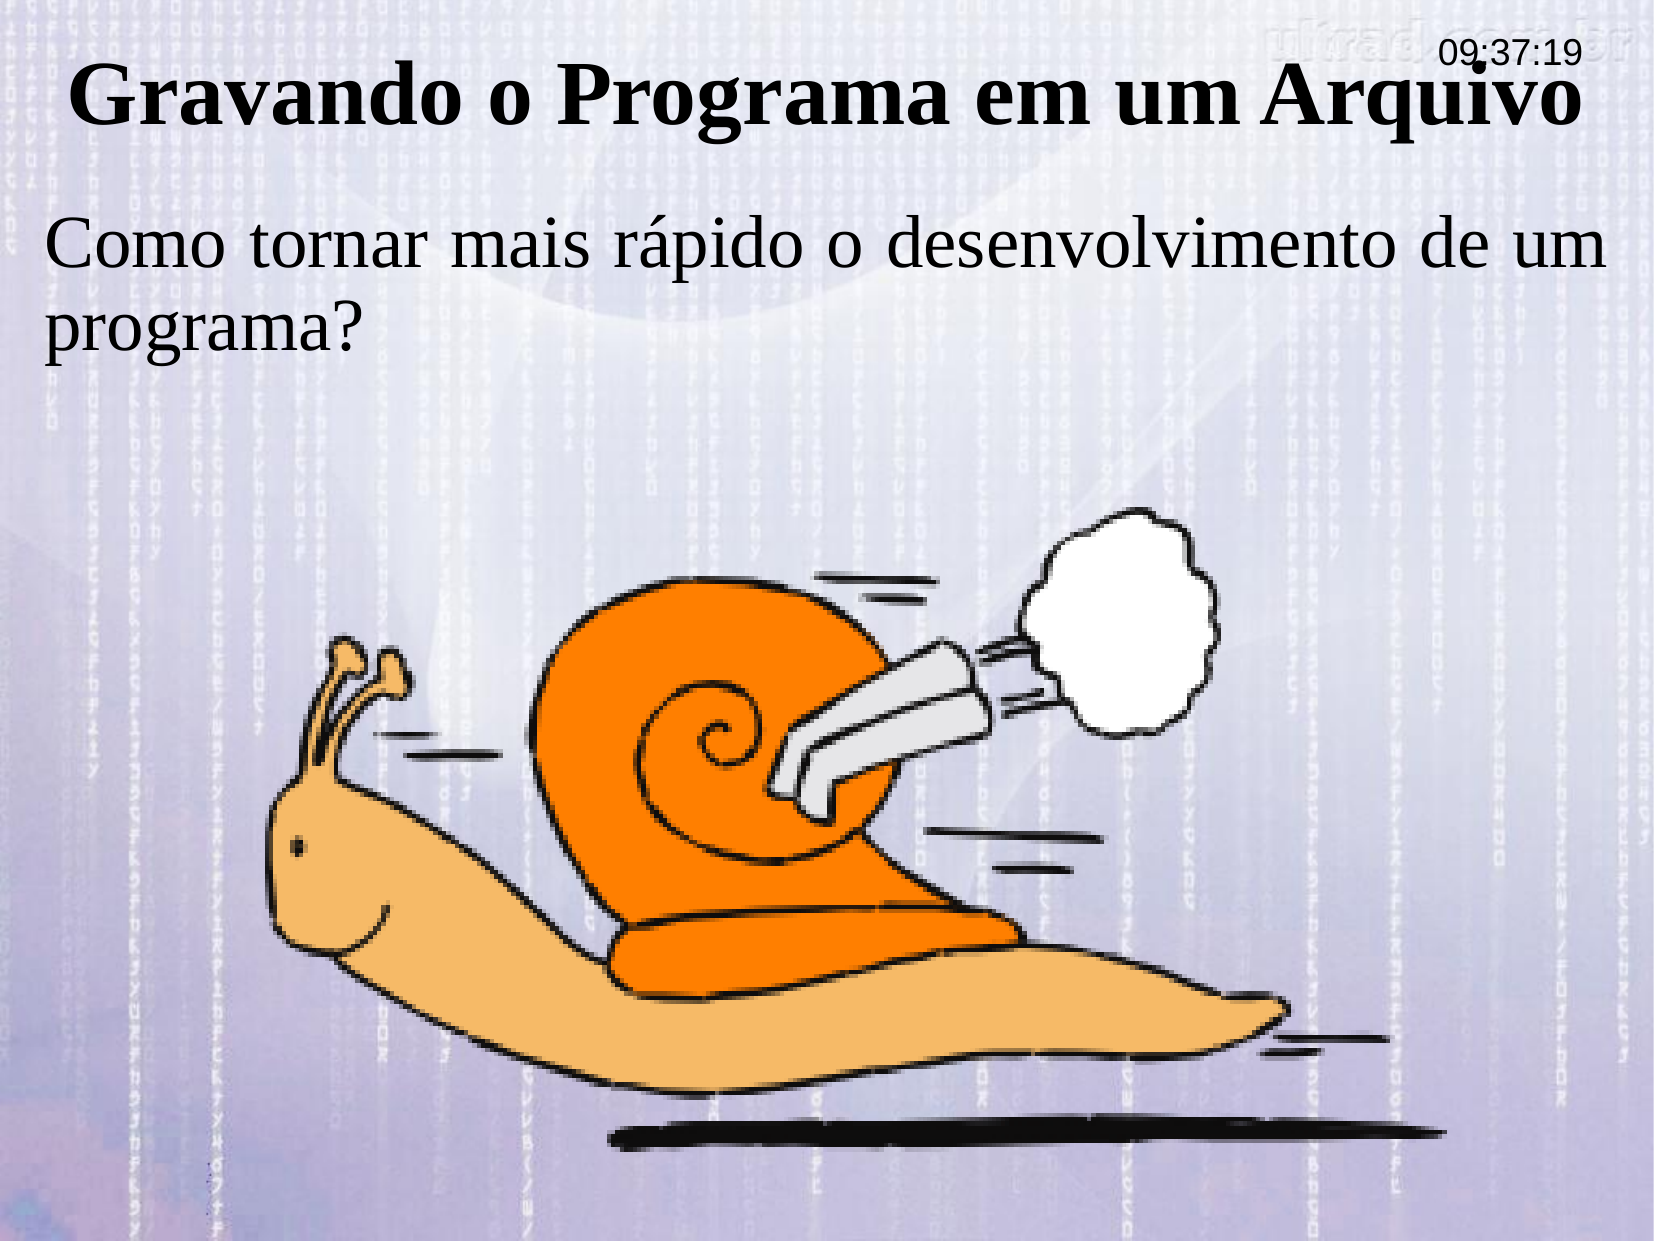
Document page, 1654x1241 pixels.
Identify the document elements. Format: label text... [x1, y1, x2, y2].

text_box Gravando o Programa em um Arquivo [29, 35, 1625, 171]
text_box Como tornar mais rápido o desenvolvimento de um programa? [29, 193, 1625, 420]
picture [0, 0, 1654, 1241]
text_box 10:08:44 [1423, 23, 1631, 94]
